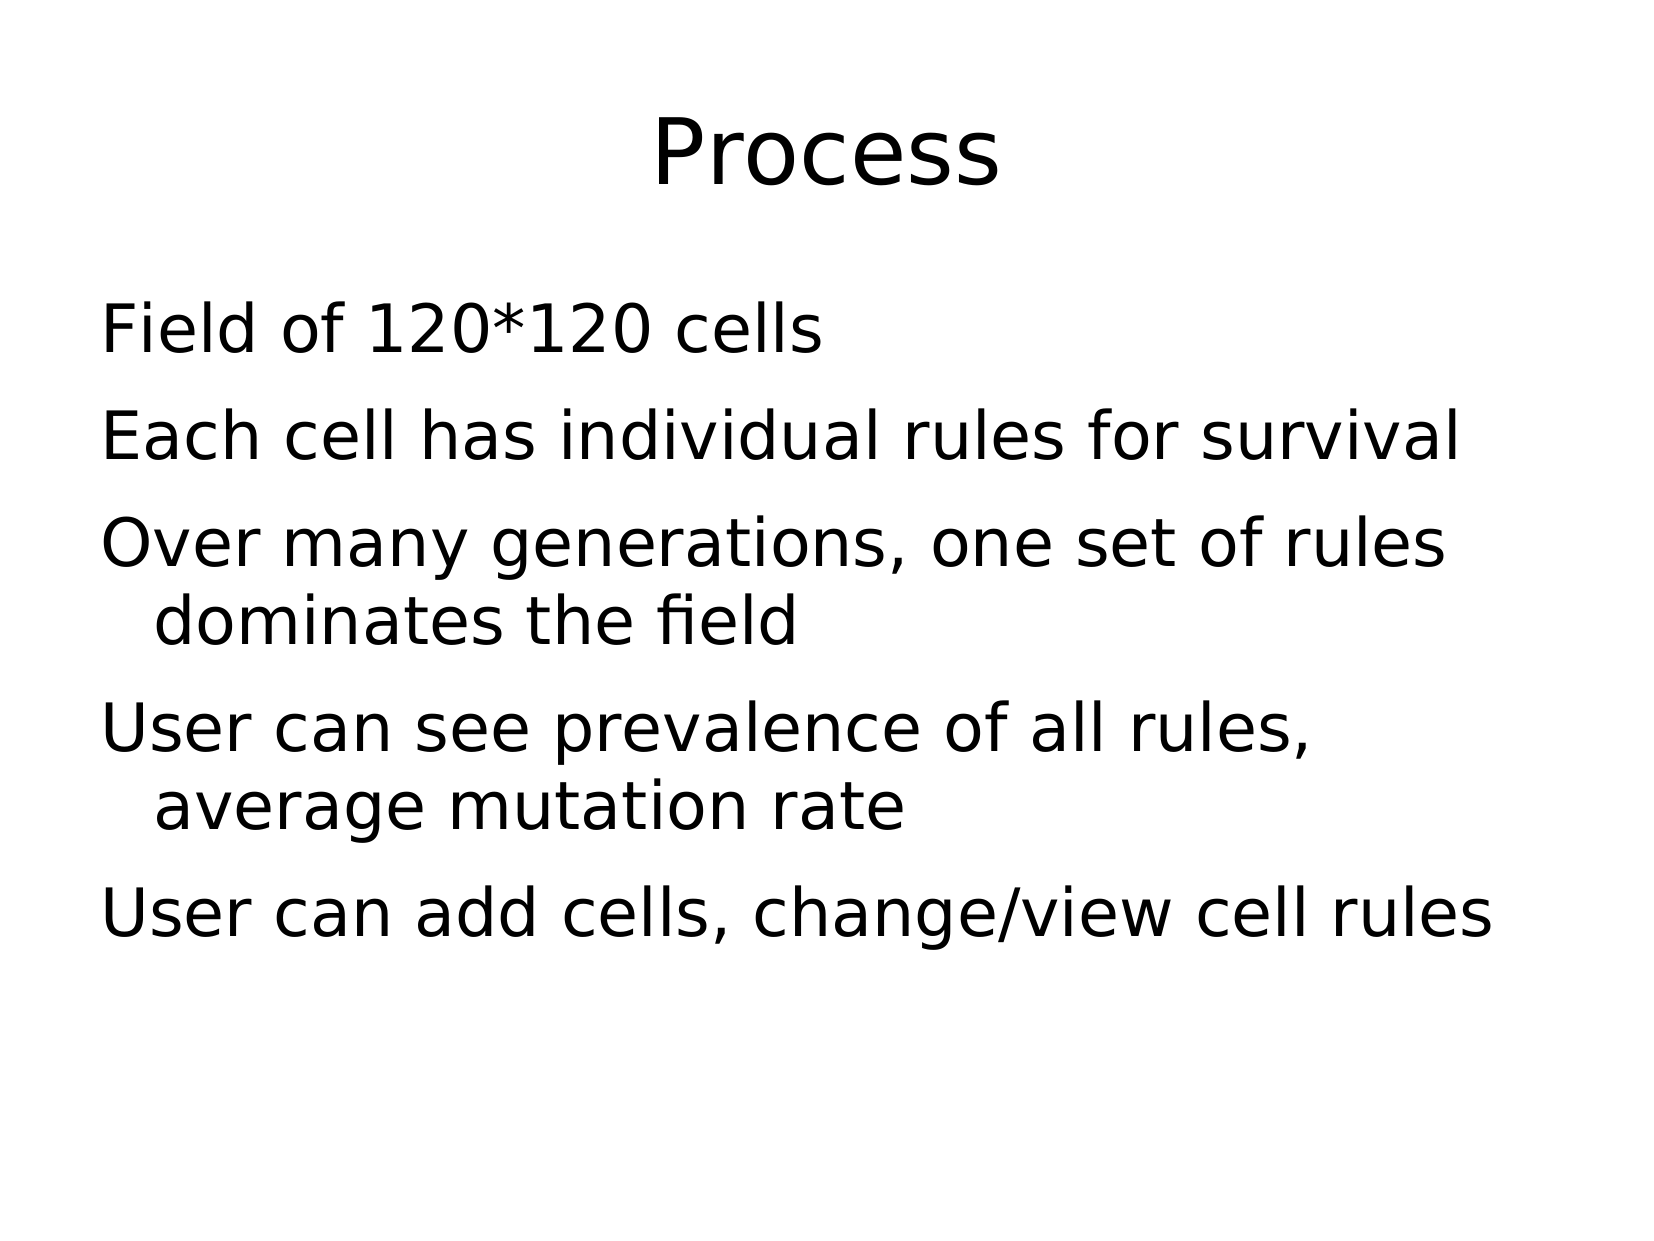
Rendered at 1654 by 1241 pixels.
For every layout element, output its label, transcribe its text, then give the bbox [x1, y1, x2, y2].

list Field of 120*120 cells Each cell has individual rules for survival Over many generations, one set of rules dominates the field User can see prevalence of all rules, average mutation rate User can add cells, change/view cell rules [82, 290, 1571, 1109]
title Process [82, 49, 1571, 257]
